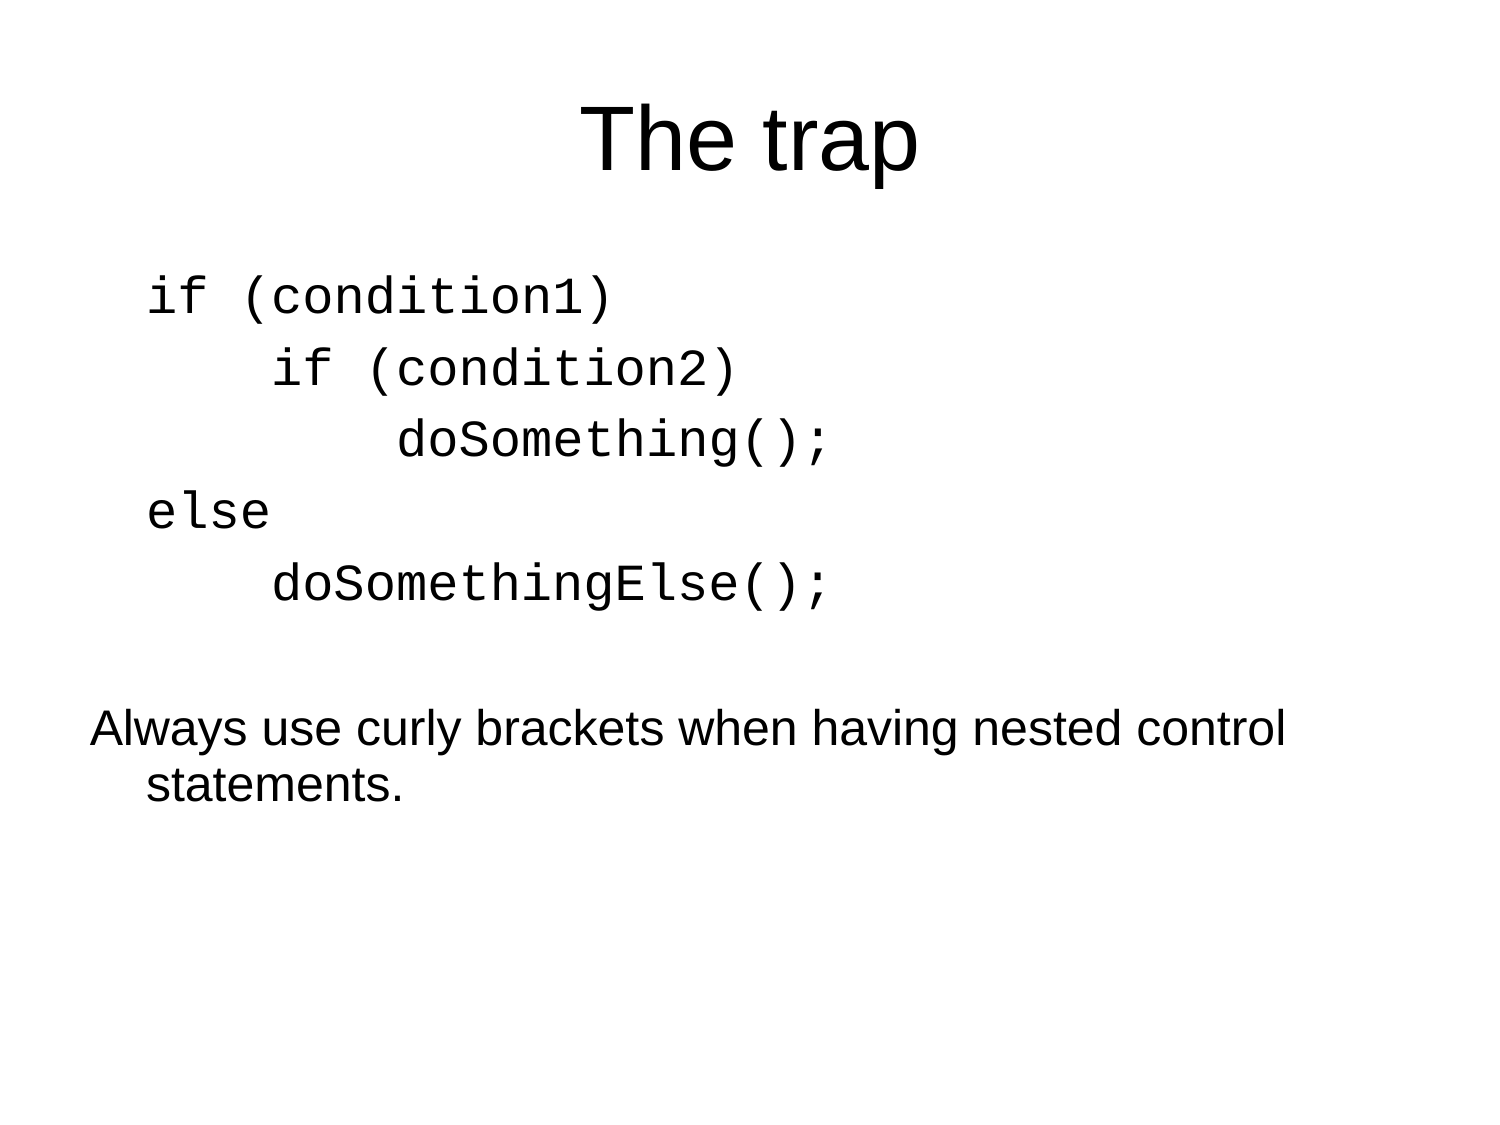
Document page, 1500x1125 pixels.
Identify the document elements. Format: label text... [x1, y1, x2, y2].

title The trap [75, 45, 1426, 233]
list if (condition1) if (condition2) doSomething(); else doSomethingElse(); Always use curly brackets when having nested control statements. [75, 262, 1426, 1006]
